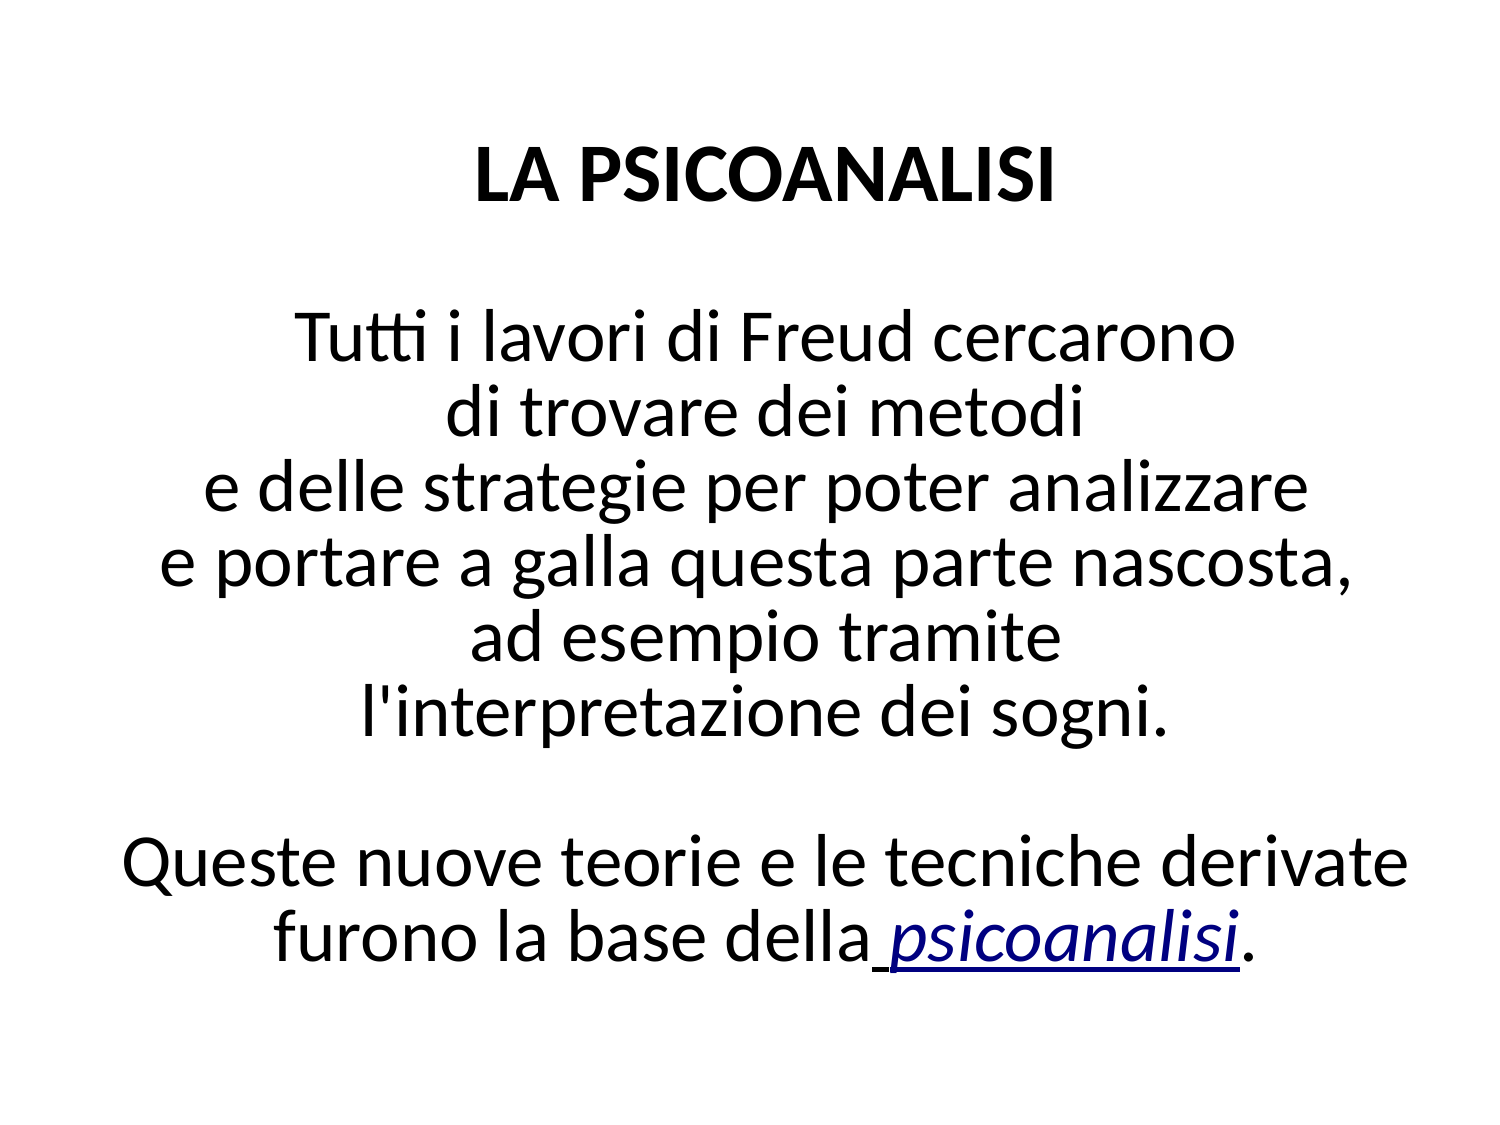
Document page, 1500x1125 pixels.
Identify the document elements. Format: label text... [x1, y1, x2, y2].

title LA PSICOANALISI Tutti i lavori di Freud cercarono di trovare dei metodi e delle strategie per poter analizzare e portare a galla questa parte nascosta, ad esempio tramite l'interpretazione dei sogni. Queste nuove teorie e le tecniche derivate furono la base della psicoanalisi. [91, 36, 1441, 1125]
